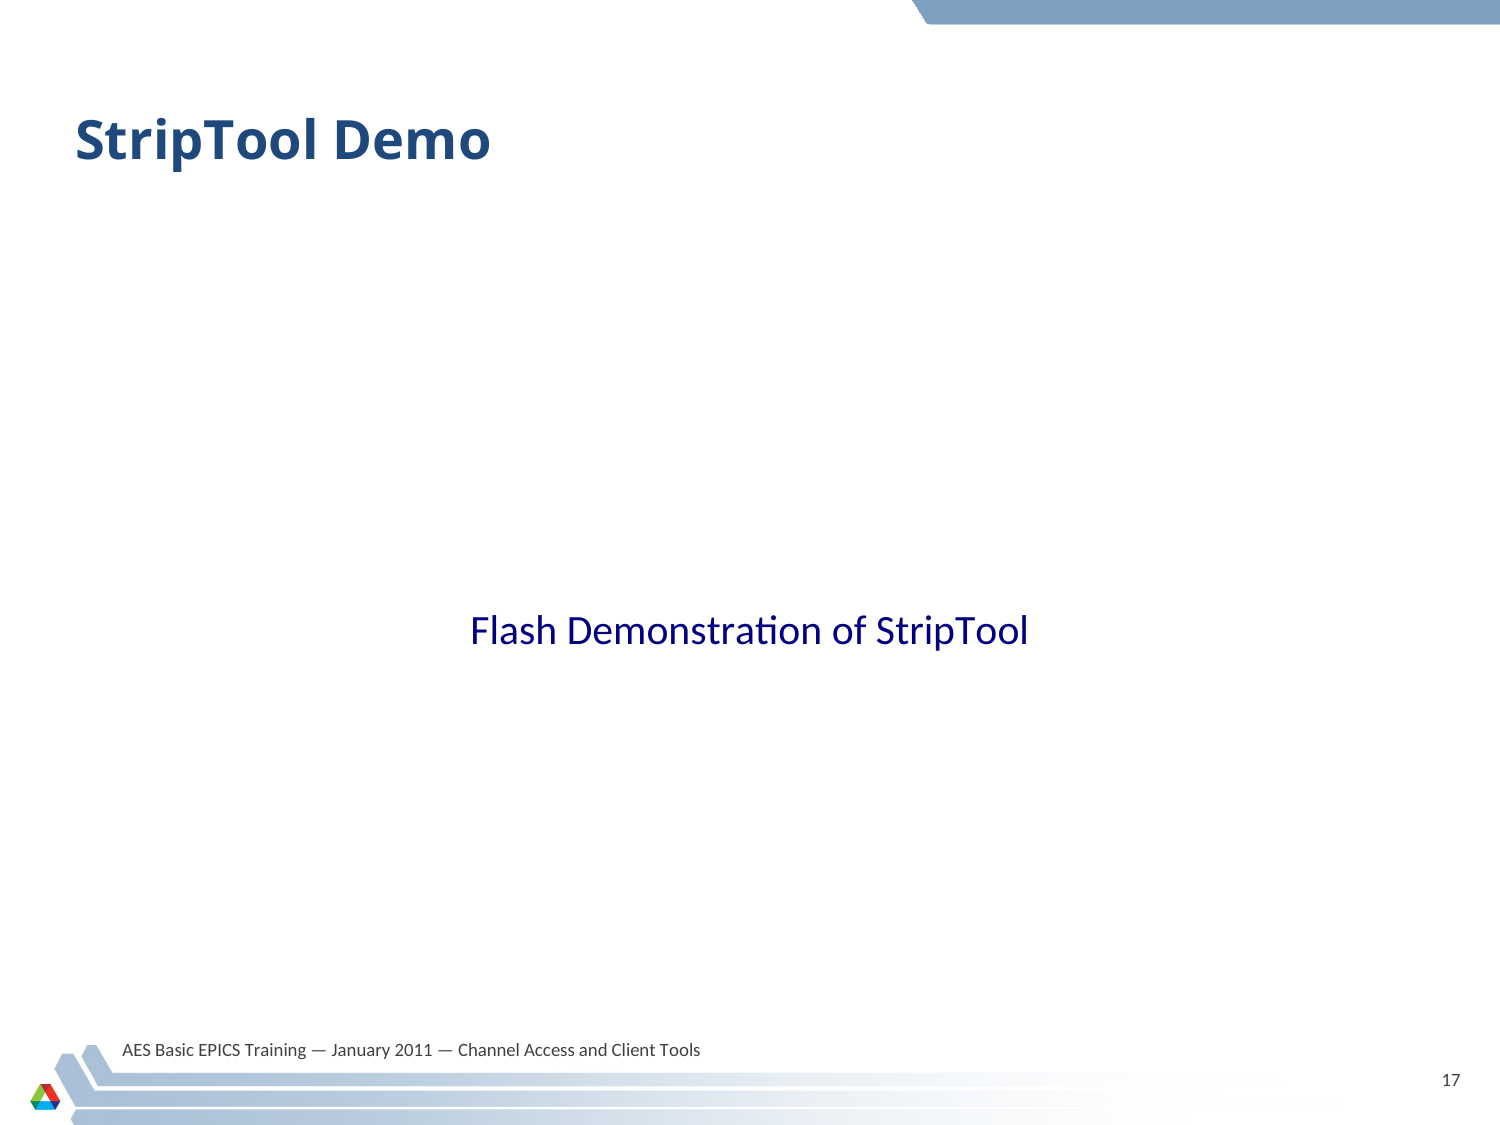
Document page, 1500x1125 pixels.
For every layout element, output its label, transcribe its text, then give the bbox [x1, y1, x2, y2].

picture [0, 0, 1500, 26]
subtitle Flash Demonstration of StripTool [75, 262, 1426, 1006]
picture [0, 1037, 1500, 1125]
title StripTool Demo [75, 45, 1426, 233]
